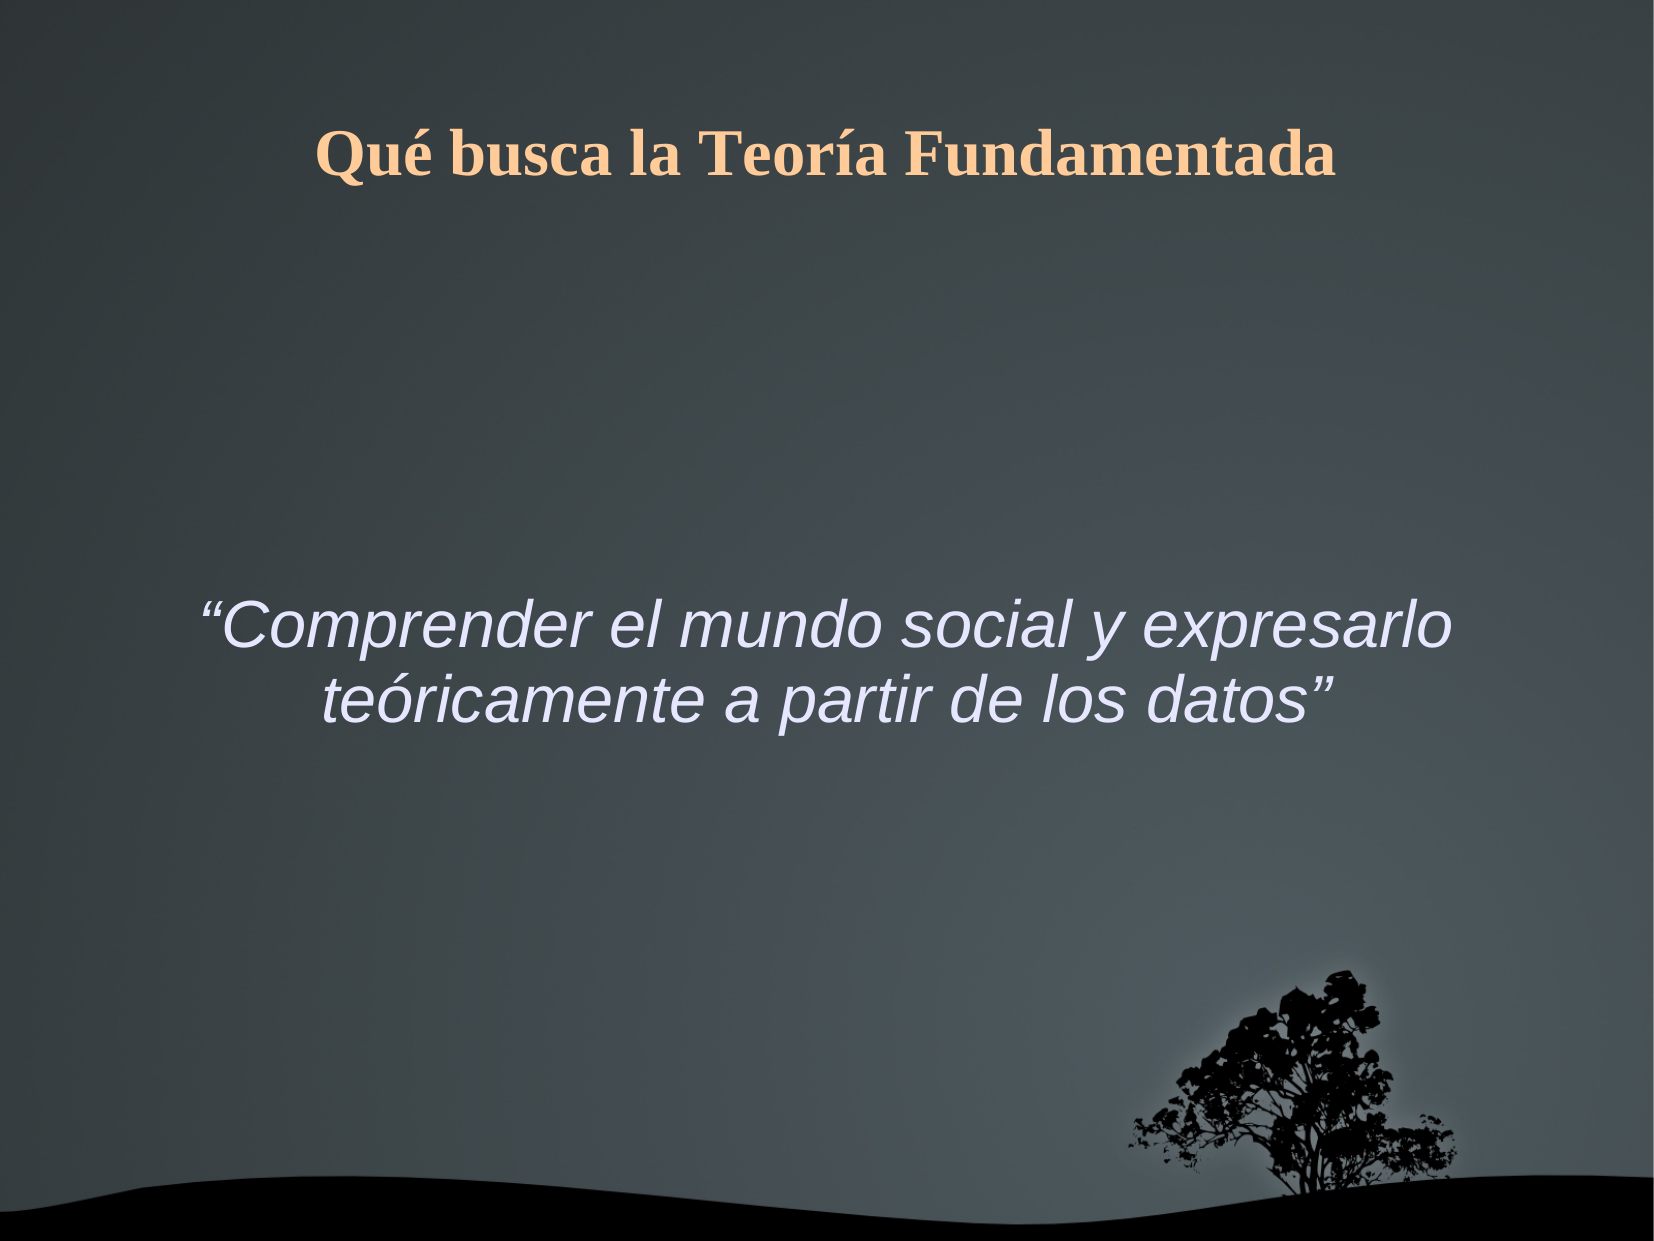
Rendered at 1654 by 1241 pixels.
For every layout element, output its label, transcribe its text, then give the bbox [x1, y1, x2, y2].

picture [0, 0, 1654, 1241]
subtitle “Comprender el mundo social y expresarlo teóricamente a partir de los datos” [82, 290, 1571, 1109]
title Qué busca la Teoría Fundamentada [82, 49, 1571, 257]
